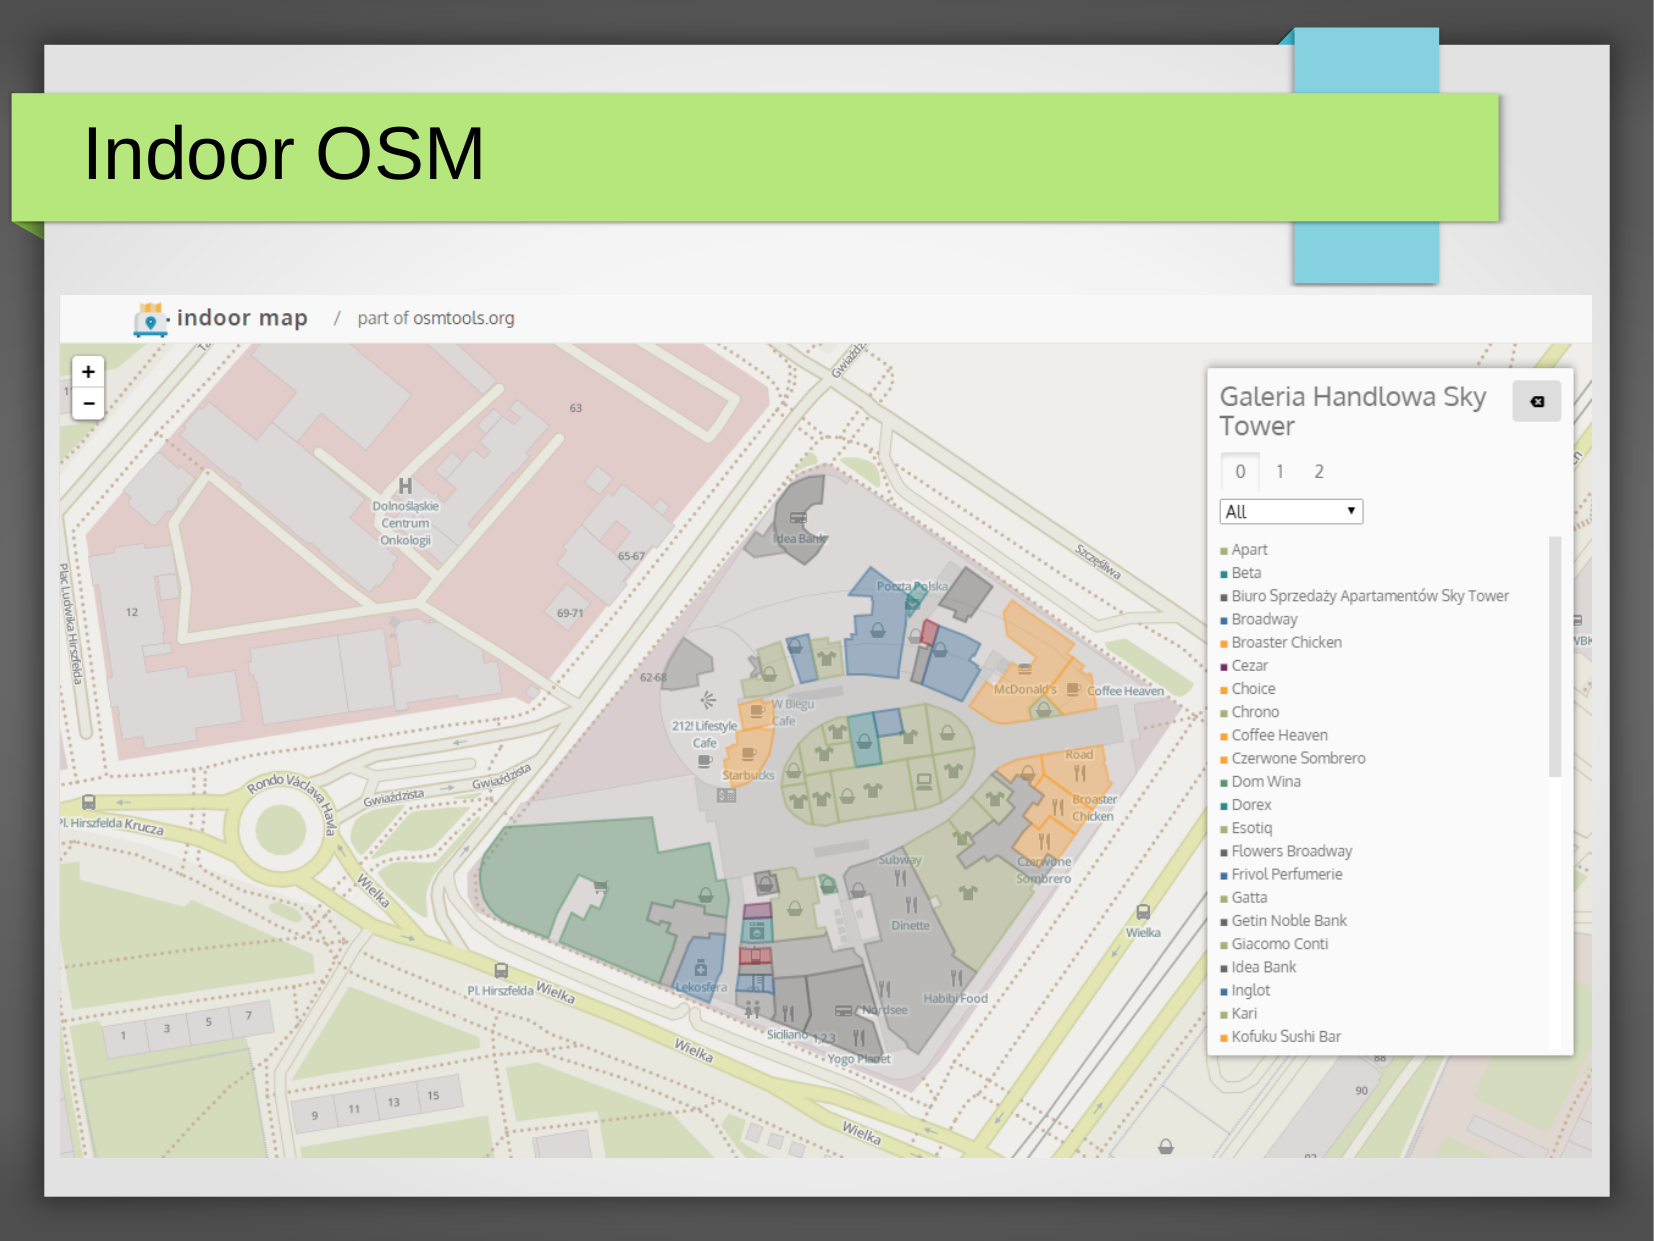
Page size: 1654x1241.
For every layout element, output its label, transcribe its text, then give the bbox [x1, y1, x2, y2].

title Indoor OSM [82, 94, 1264, 213]
picture [0, 0, 1654, 1241]
